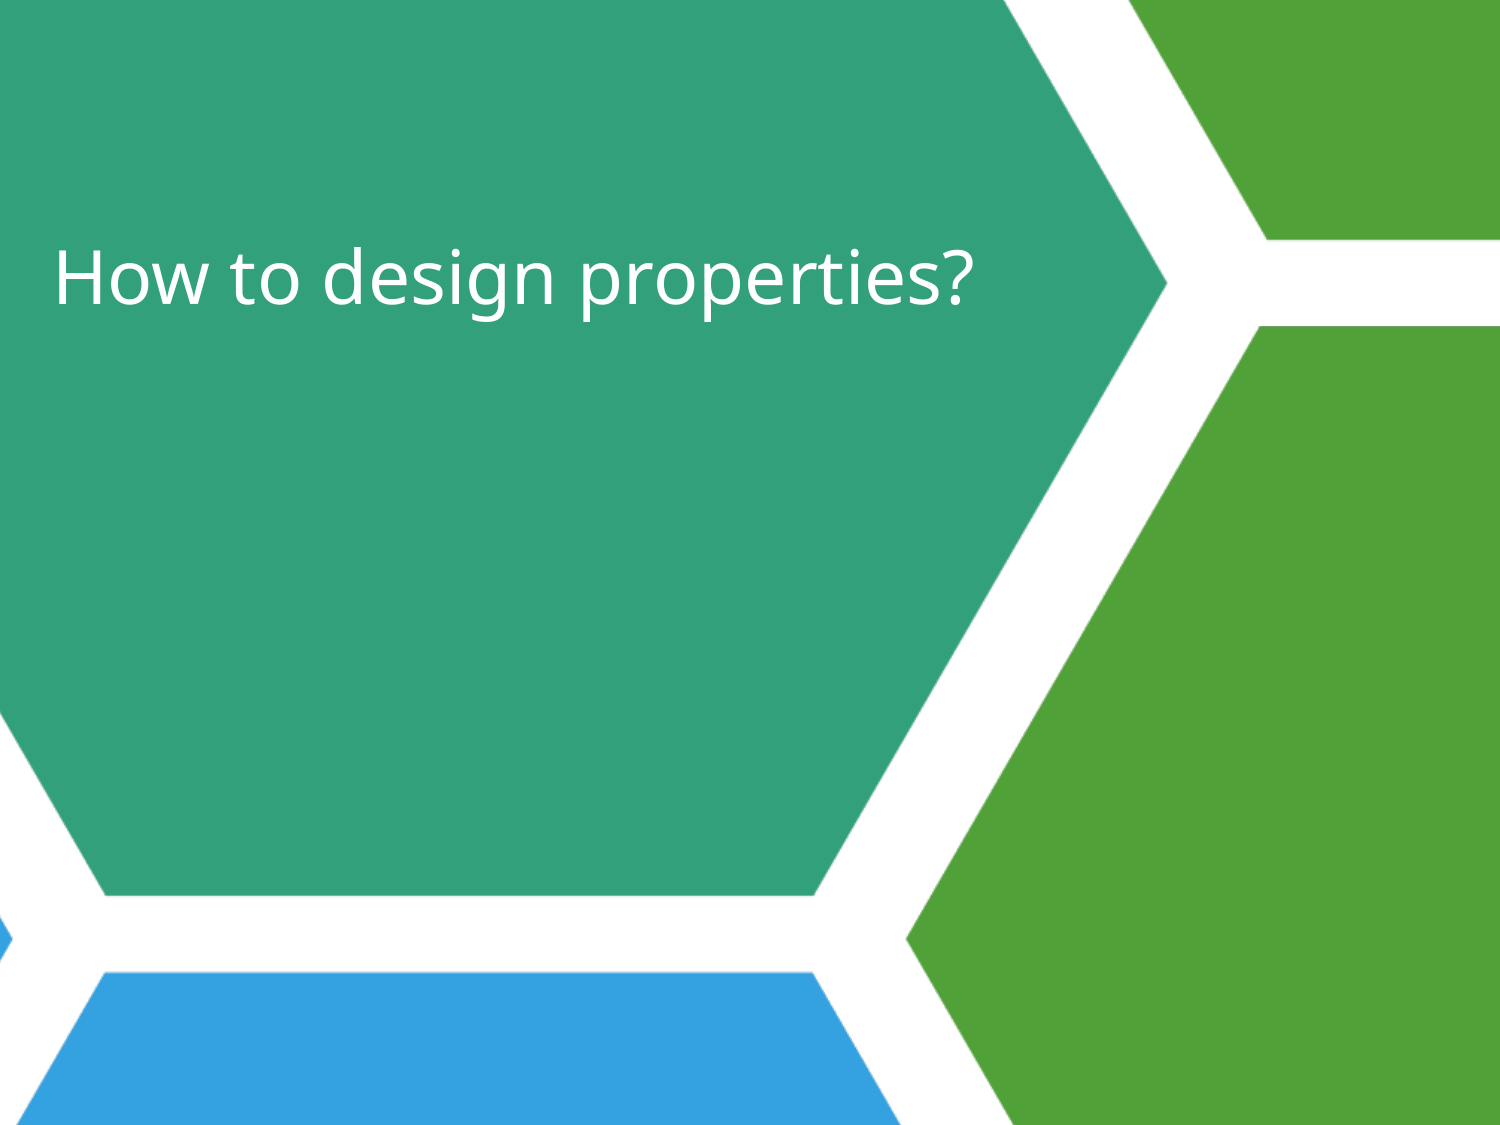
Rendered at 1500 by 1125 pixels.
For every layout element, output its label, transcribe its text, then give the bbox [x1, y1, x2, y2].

text_box How to design properties? [52, 147, 1099, 401]
picture [0, 0, 1500, 1125]
